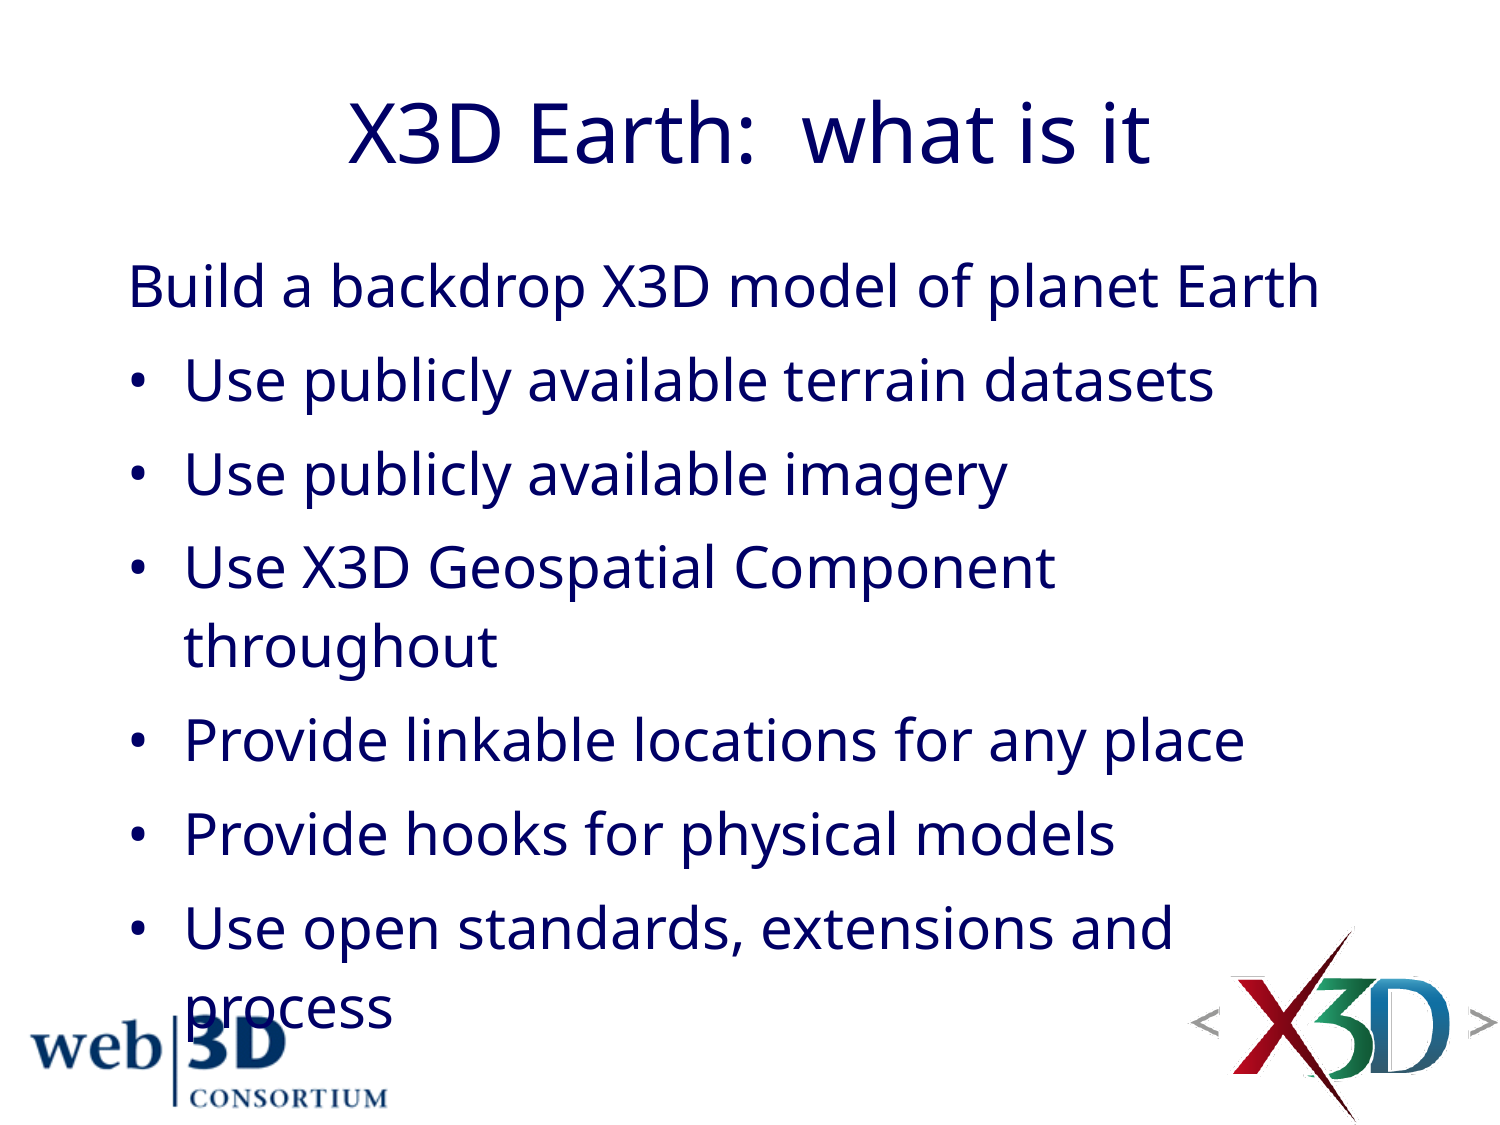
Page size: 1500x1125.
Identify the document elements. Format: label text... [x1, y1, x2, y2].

picture [251, 1016, 268, 1024]
picture [12, 998, 413, 1118]
picture [193, 1016, 210, 1024]
title X3D Earth: what is it [112, 29, 1388, 233]
picture [1187, 926, 1500, 1125]
list Build a backdrop X3D model of planet Earth Use publicly available terrain datasets Use publicly available imagery Use X3D Geospatial Component throughout Provide linkable locations for any place Provide hooks for physical models Use open standards, extensions and process [112, 237, 1388, 1016]
